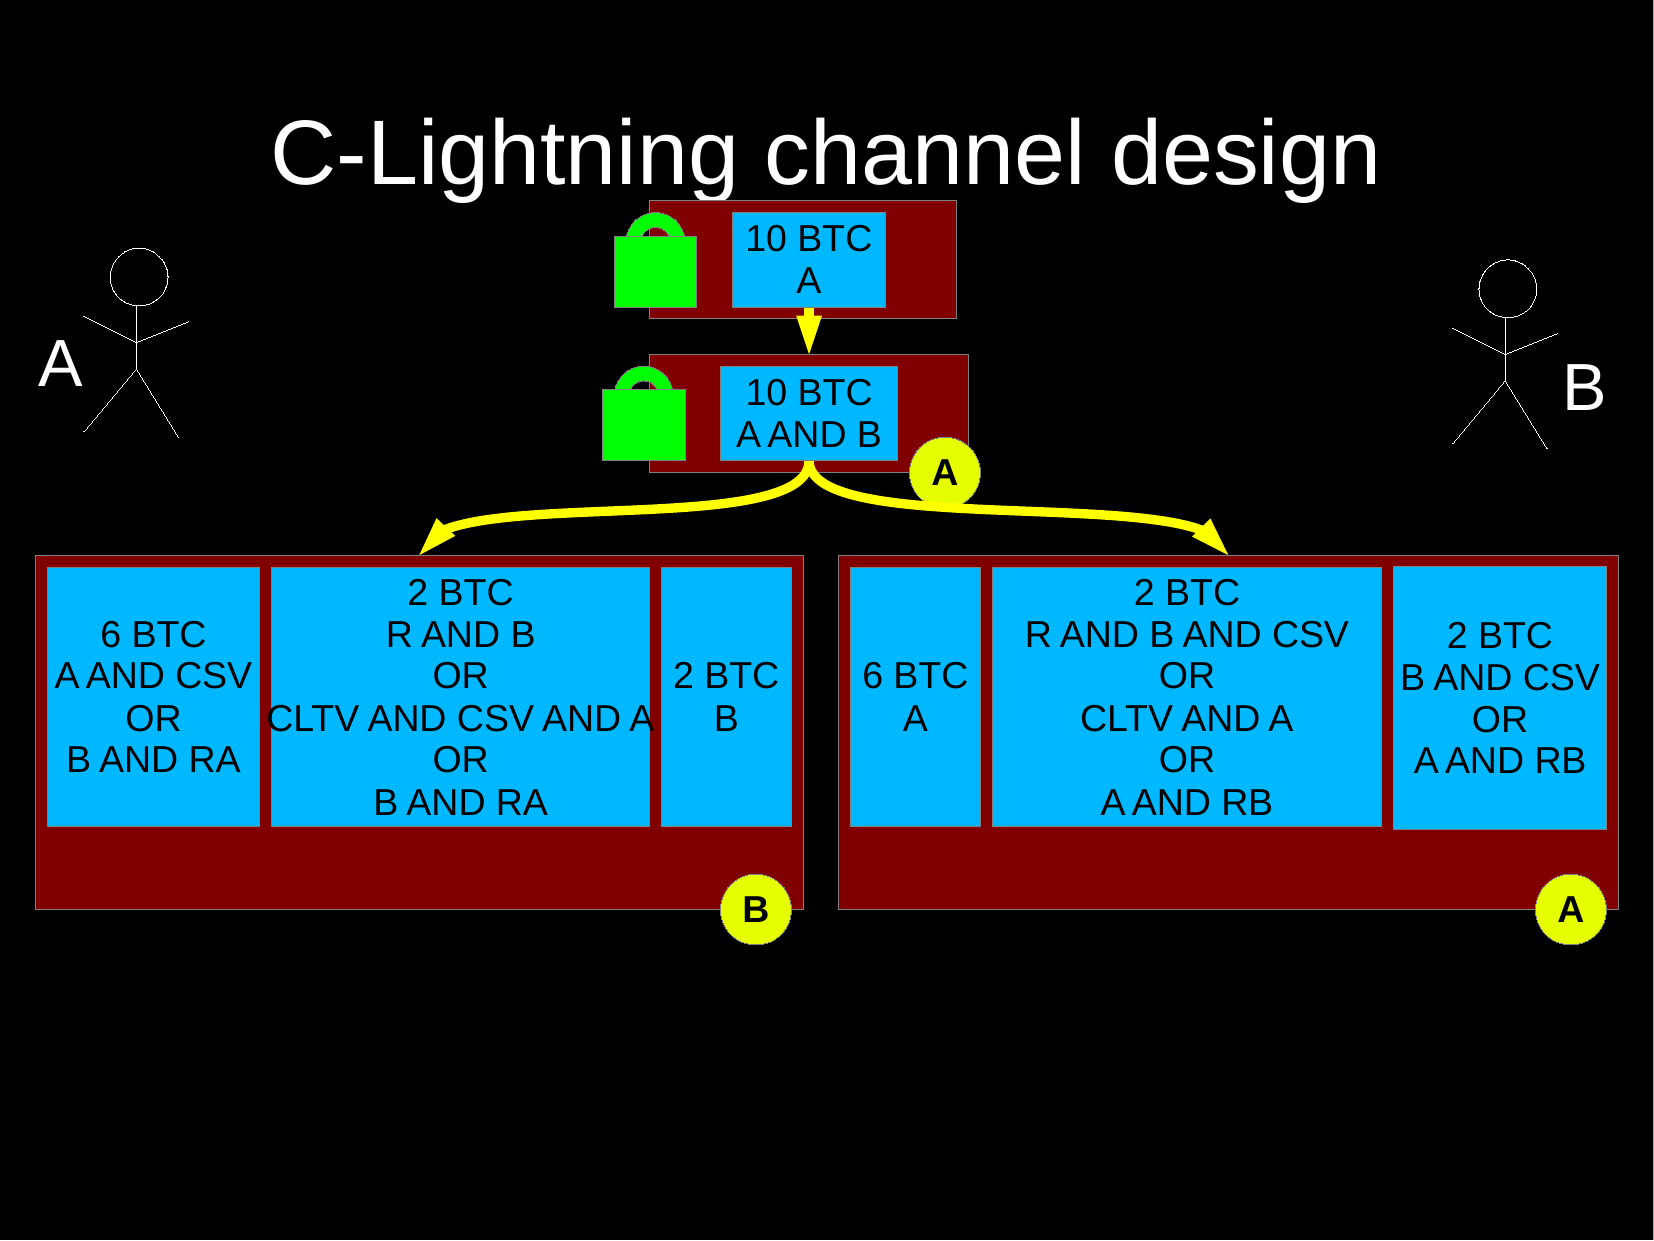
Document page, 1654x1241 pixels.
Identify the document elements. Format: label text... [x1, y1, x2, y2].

text_box 2 BTC R AND B AND CSV OR CLTV AND A OR A AND RB [992, 567, 1382, 827]
text_box 10 BTC A [732, 212, 886, 308]
text_box [602, 354, 969, 473]
text_box B [1547, 342, 1622, 432]
text_box [614, 200, 957, 319]
text_box 2 BTC R AND B OR CLTV AND CSV AND A OR B AND RA [271, 567, 650, 827]
text_box A [909, 437, 981, 503]
text_box B [720, 874, 792, 945]
text_box 2 BTC B AND CSV OR A AND RB [1393, 566, 1607, 830]
text_box A [1535, 874, 1607, 945]
text_box [838, 555, 1619, 910]
title C-Lightning channel design [82, 49, 1571, 257]
text_box 6 BTC A AND CSV OR B AND RA [47, 567, 260, 827]
text_box [35, 555, 804, 910]
text_box 2 BTC B [661, 567, 792, 827]
text_box 6 BTC A [850, 567, 981, 827]
text_box A [23, 318, 98, 409]
text_box 10 BTC A AND B [720, 366, 898, 461]
